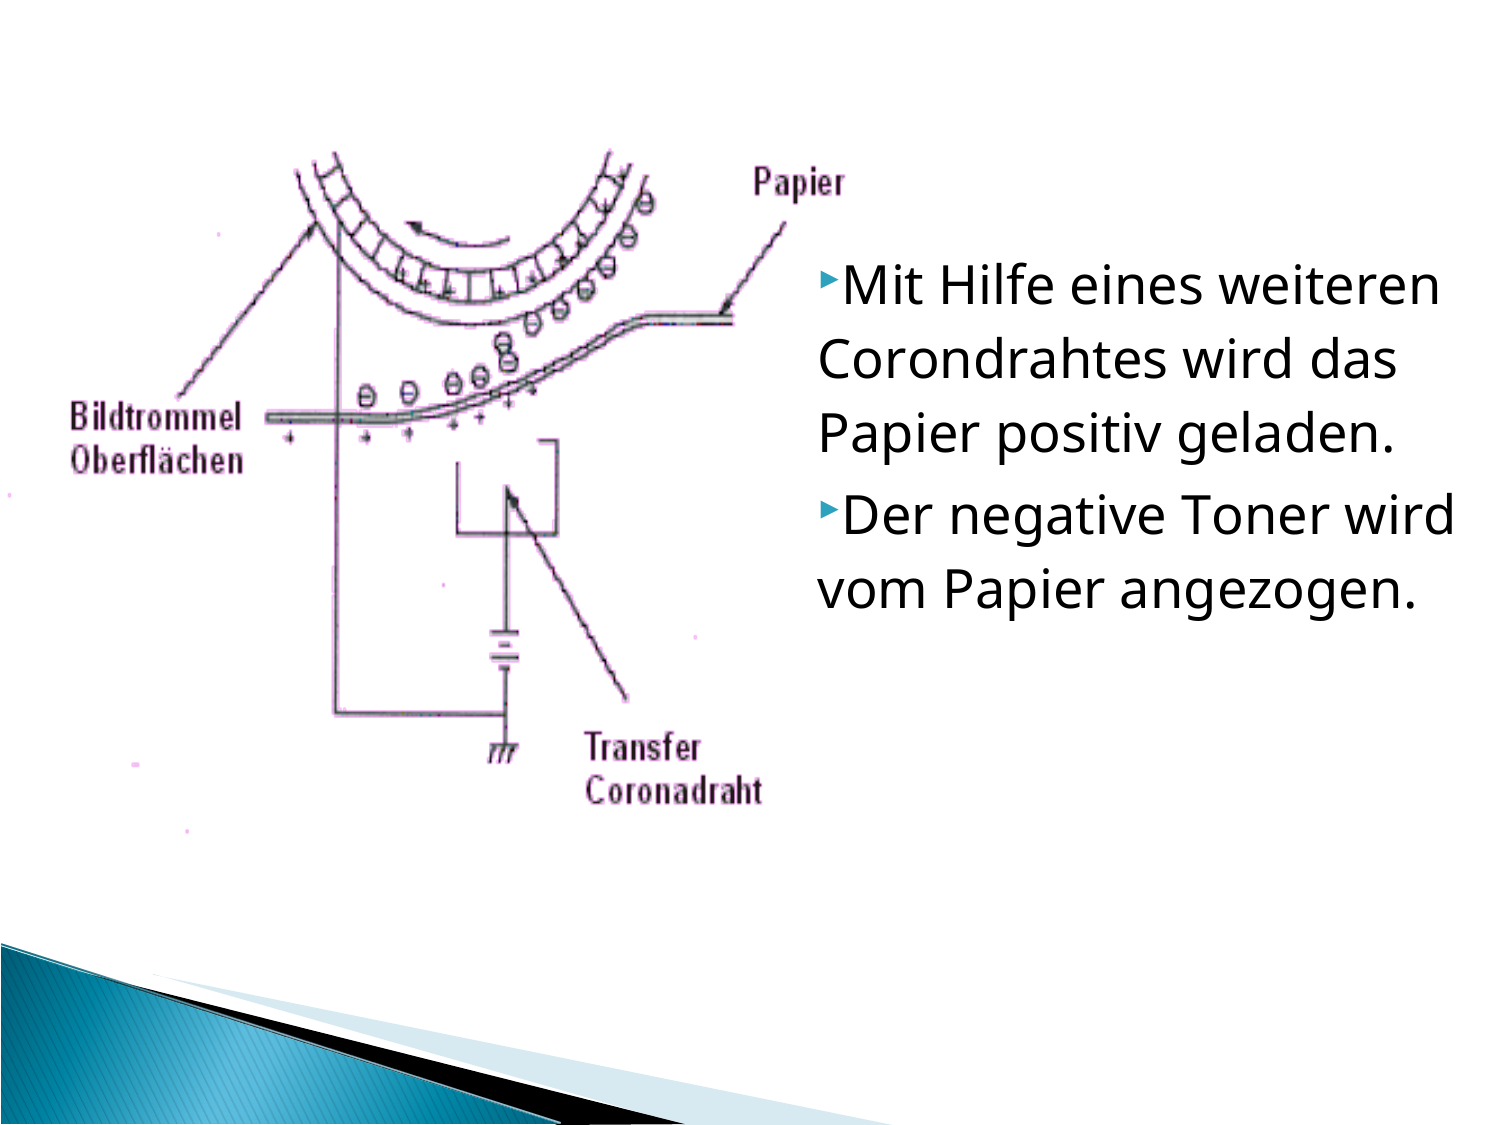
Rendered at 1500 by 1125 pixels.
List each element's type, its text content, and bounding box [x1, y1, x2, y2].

list Mit Hilfe eines weiteren Corondrahtes wird das Papier positiv geladen. Der negative Toner wird vom Papier angezogen. [817, 246, 1477, 975]
picture [0, 942, 562, 1125]
picture [0, 118, 886, 886]
